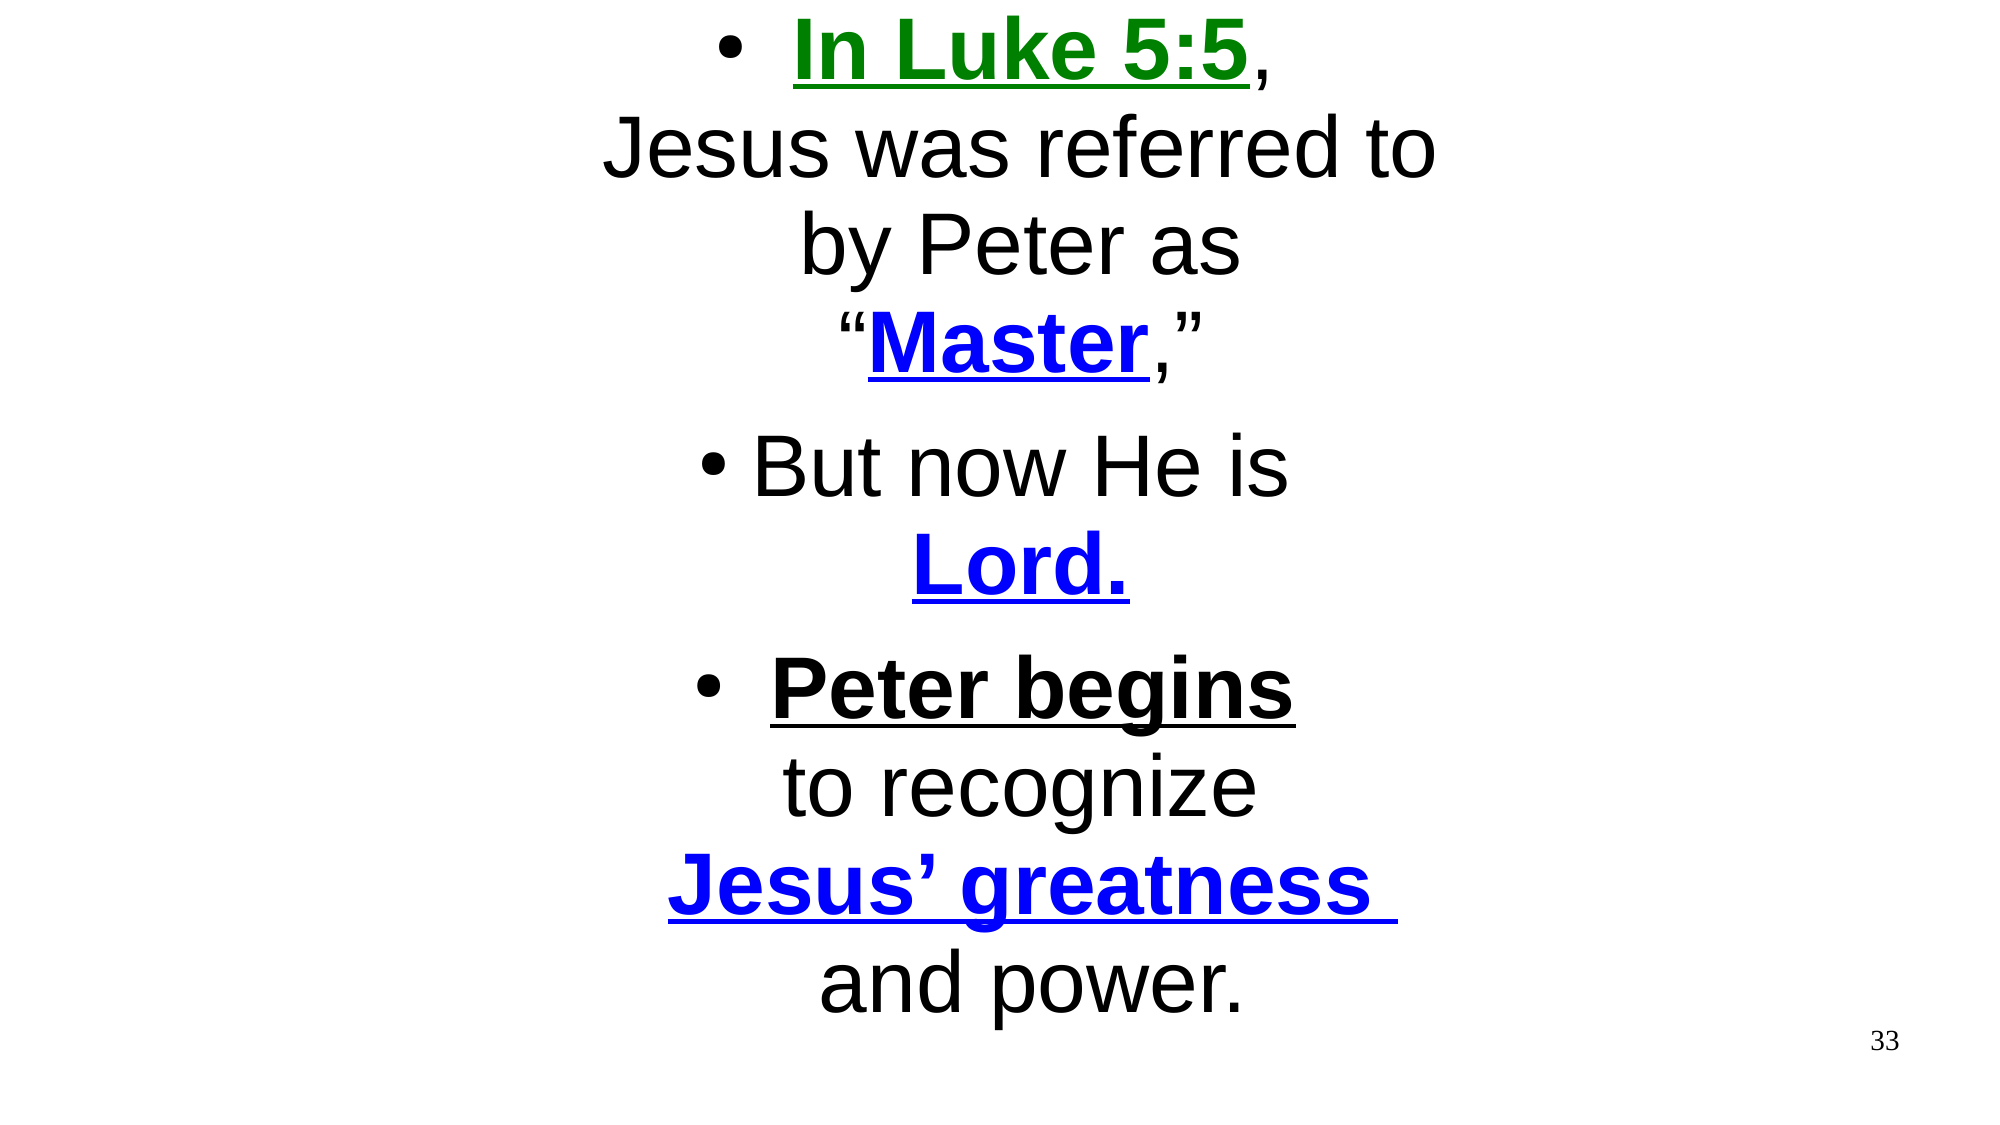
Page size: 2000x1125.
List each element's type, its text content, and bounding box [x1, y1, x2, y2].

list In Luke 5:5, Jesus was referred to by Peter as “Master,” But now He is Lord. Peter begins to recognize Jesus’ greatness and power. [0, 0, 1996, 1123]
